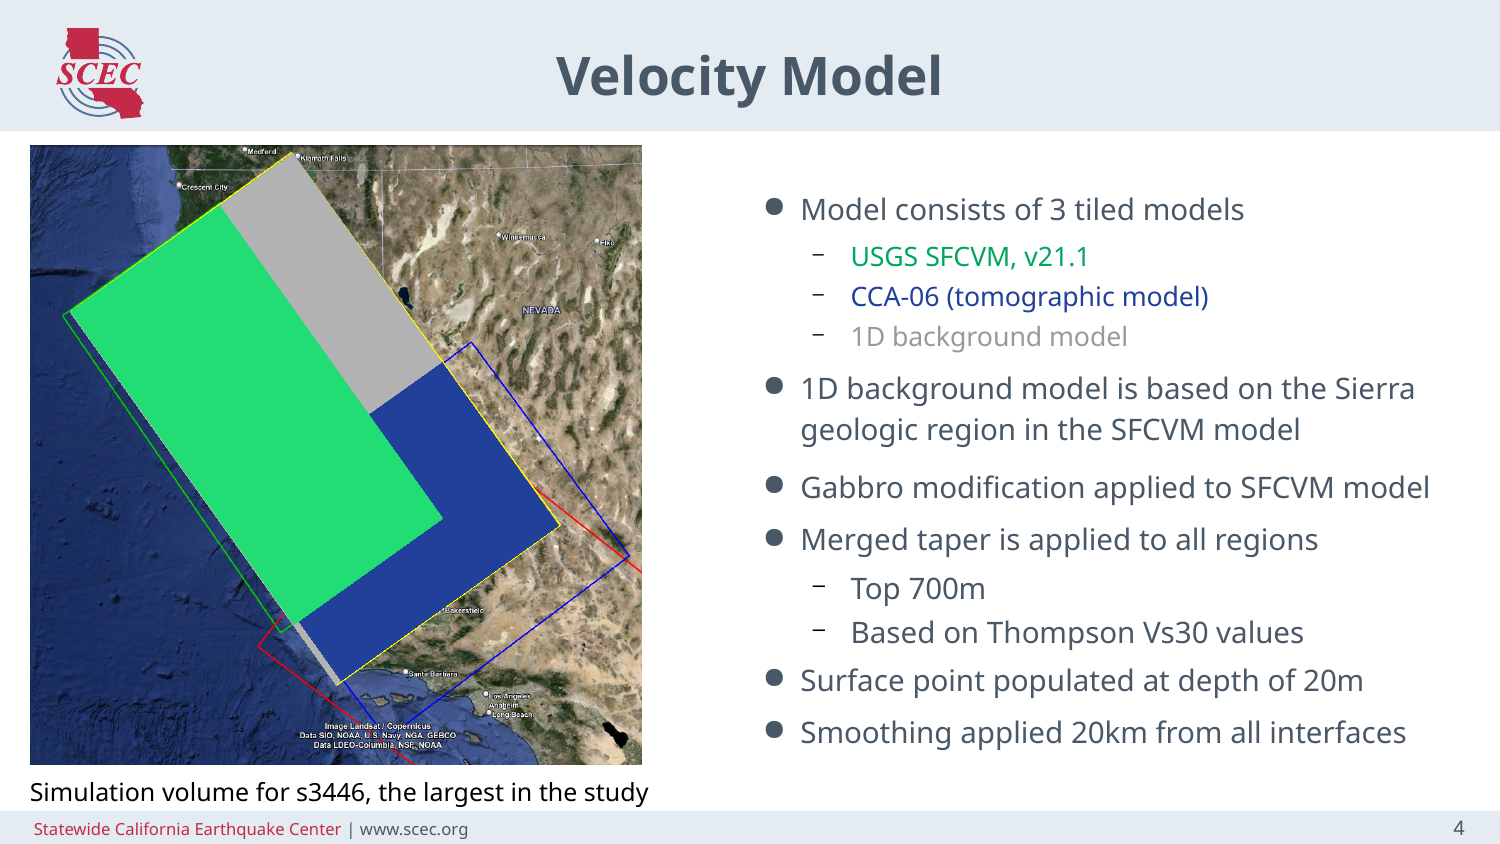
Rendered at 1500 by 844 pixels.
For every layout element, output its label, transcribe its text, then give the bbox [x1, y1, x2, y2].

picture [30, 145, 642, 766]
text_box [70, 153, 559, 685]
slide_number <number> [1389, 811, 1480, 844]
title Velocity Model [173, 26, 1327, 121]
picture [56, 28, 144, 119]
text_box Simulation volume for s3446, the largest in the study [15, 767, 679, 842]
list Model consists of 3 tiled models USGS SFCVM, v21.1 CCA-06 (tomographic model) 1D background model 1D background model is based on the Sierra geologic region in the SFCVM model Gabbro modification applied to SFCVM model Merged taper is applied to all regions Top 700m Based on Thompson Vs30 values Surface point populated at depth of 20m Smoothing applied 20km from all interfaces [735, 170, 1449, 781]
